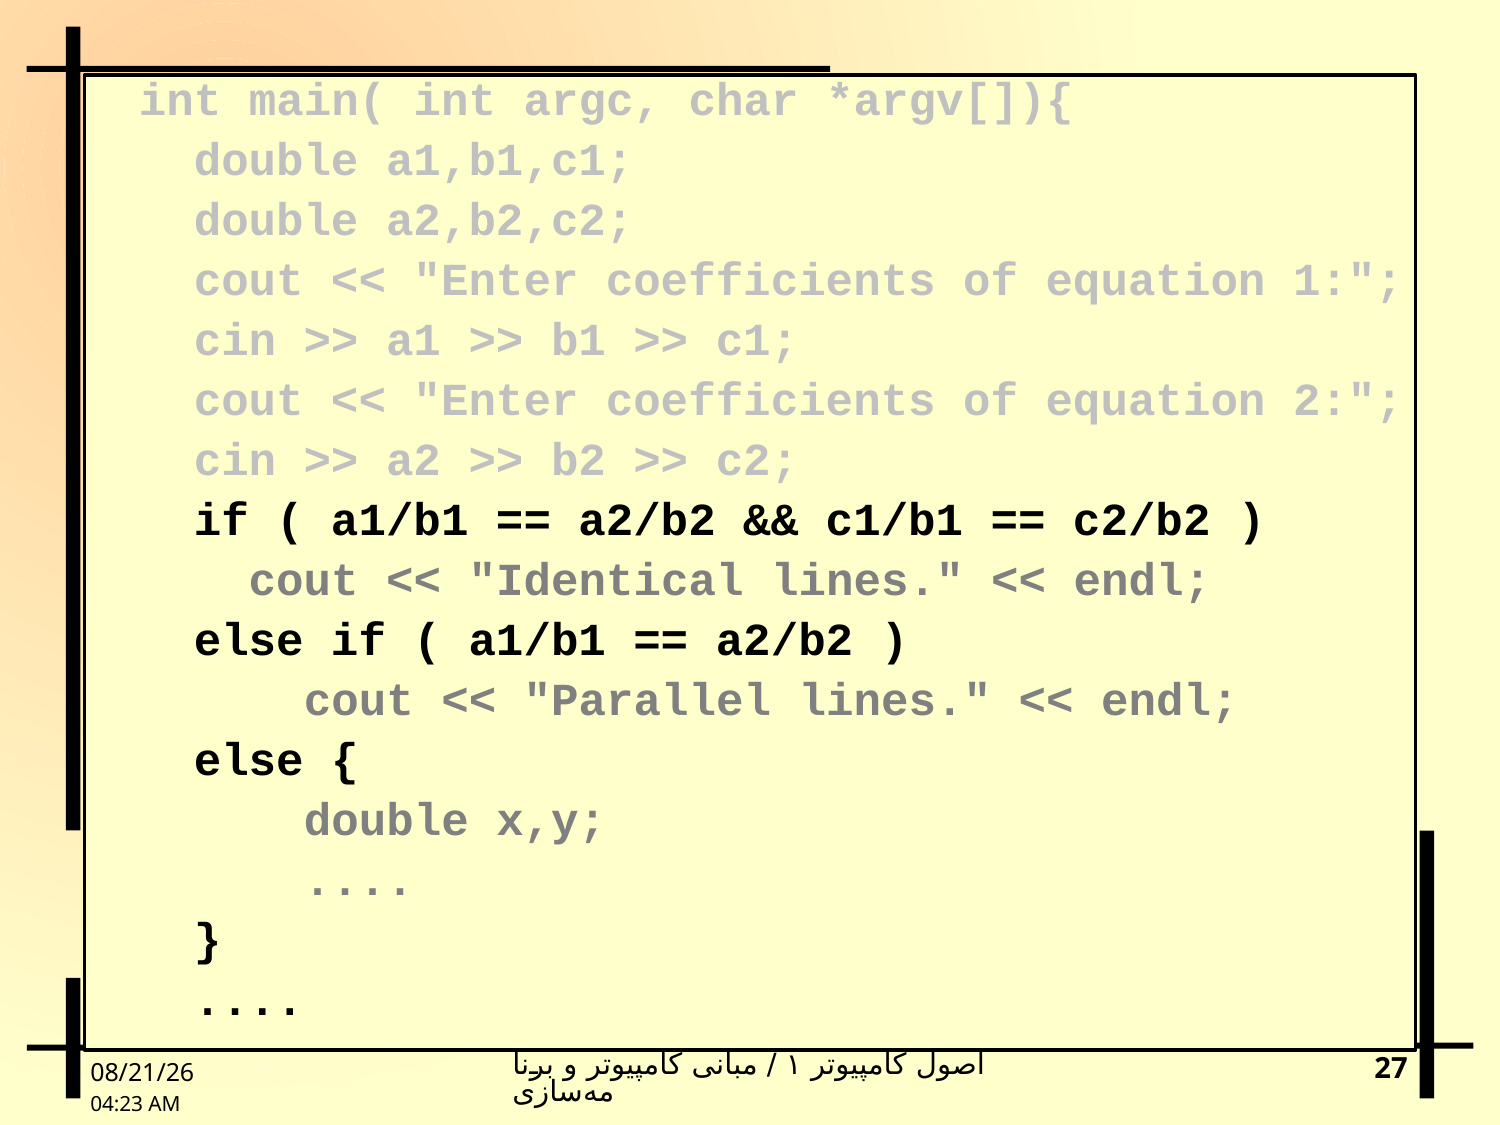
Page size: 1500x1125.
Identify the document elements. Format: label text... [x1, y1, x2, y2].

list int main( int argc, char *argv[]){ double a1,b1,c1; double a2,b2,c2; cout << "Enter coefficients of equation 1:"; cin >> a1 >> b1 >> c1; cout << "Enter coefficients of equation 2:"; cin >> a2 >> b2 >> c2; if ( a1/b1 == a2/b2 && c1/b1 == c2/b2 ) cout << "Identical lines." << endl; else if ( a1/b1 == a2/b2 ) cout << "Parallel lines." << endl; else { double x,y; .... } .... [84, 75, 1416, 1051]
